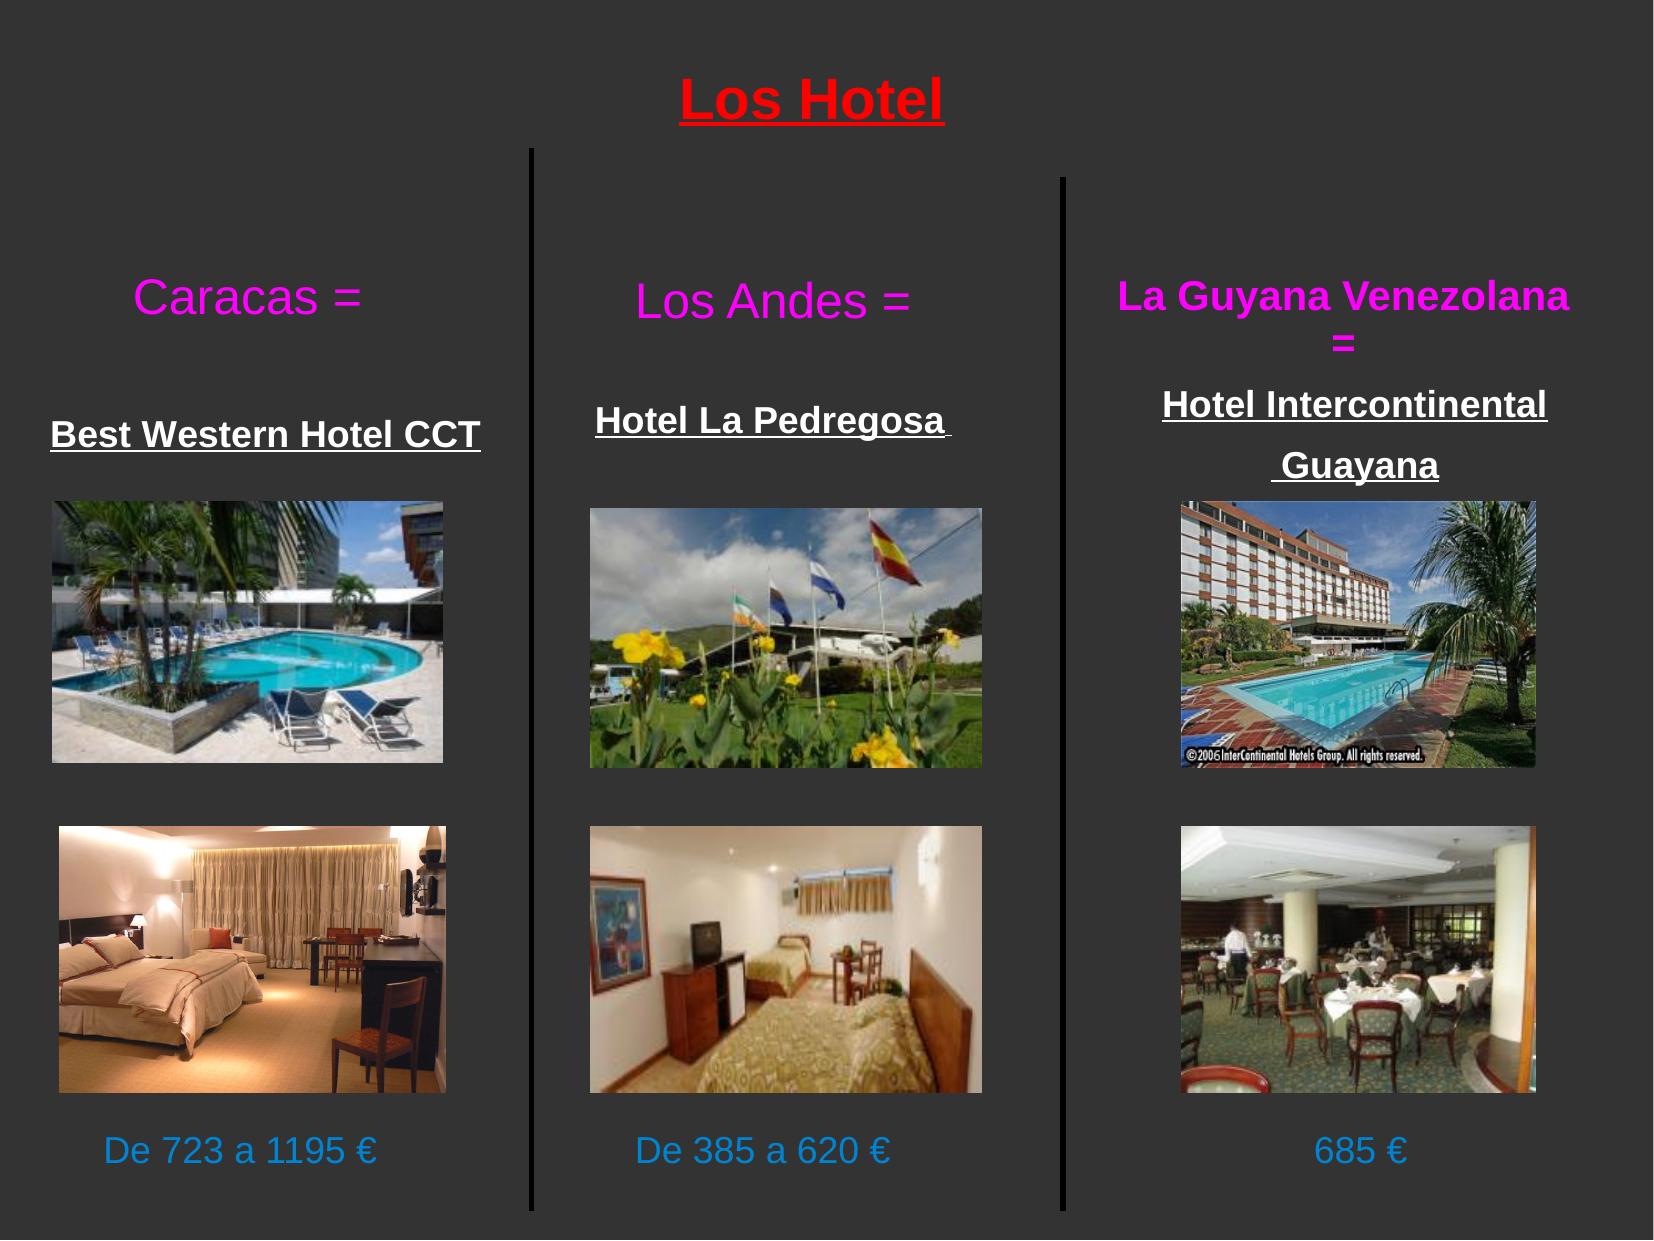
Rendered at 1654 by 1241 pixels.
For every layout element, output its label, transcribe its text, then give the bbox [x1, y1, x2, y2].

picture [590, 826, 982, 1093]
text_box Hotel La Pedregosa [594, 399, 975, 443]
text_box De 385 a 620 € [620, 1122, 916, 1179]
text_box Hotel Intercontinental Guayana [1066, 383, 1647, 489]
text_box Best Western Hotel CCT [29, 413, 502, 457]
text_box De 723 a 1195 € [88, 1122, 414, 1179]
picture [1181, 826, 1536, 1093]
picture [1181, 501, 1536, 768]
text_box La Guyana Venezolana = [1092, 265, 1595, 376]
text_box Los Andes = [620, 265, 945, 337]
picture [52, 501, 443, 763]
text_box Los Hotel [501, 59, 1123, 141]
text_box 685 € [1299, 1122, 1423, 1179]
picture [59, 826, 446, 1093]
text_box Caracas = [118, 261, 384, 333]
picture [590, 508, 982, 768]
